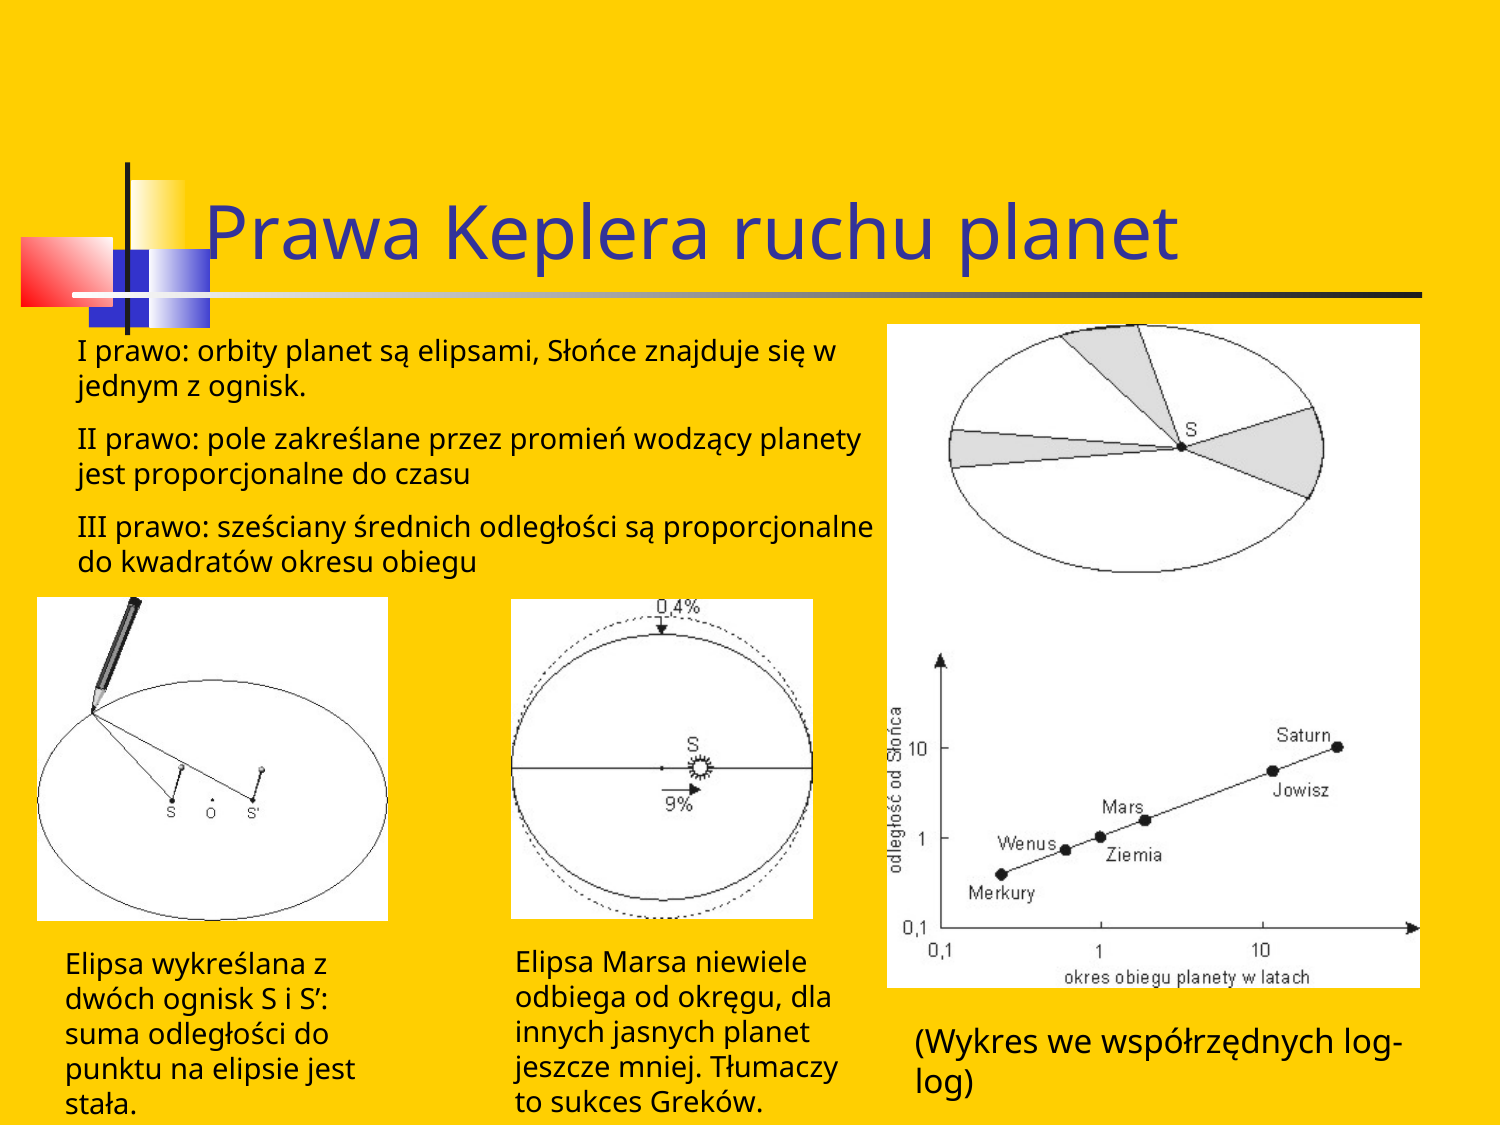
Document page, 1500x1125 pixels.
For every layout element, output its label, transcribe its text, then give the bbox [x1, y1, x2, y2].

text_box Elipsa wykreślana z dwóch ognisk S i S’: suma odległości do punktu na elipsie jest stała. [50, 937, 426, 1125]
title Prawa Keplera ruchu planet [188, 101, 1468, 289]
text_box I prawo: orbity planet są elipsami, Słońce znajduje się w jednym z ognisk. II prawo: pole zakreślane przez promień wodzący planety jest proporcjonalne do czasu III prawo: sześciany średnich odległości są proporcjonalne do kwadratów okresu obiegu [62, 324, 901, 587]
picture [887, 324, 1420, 988]
text_box (Wykres we współrzędnych log-log) [899, 1012, 1463, 1108]
picture [37, 597, 388, 921]
text_box Elipsa Marsa niewiele odbiega od okręgu, dla innych jasnych planet jeszcze mniej. Tłumaczy to sukces Greków. [500, 935, 863, 1125]
picture [511, 599, 813, 919]
